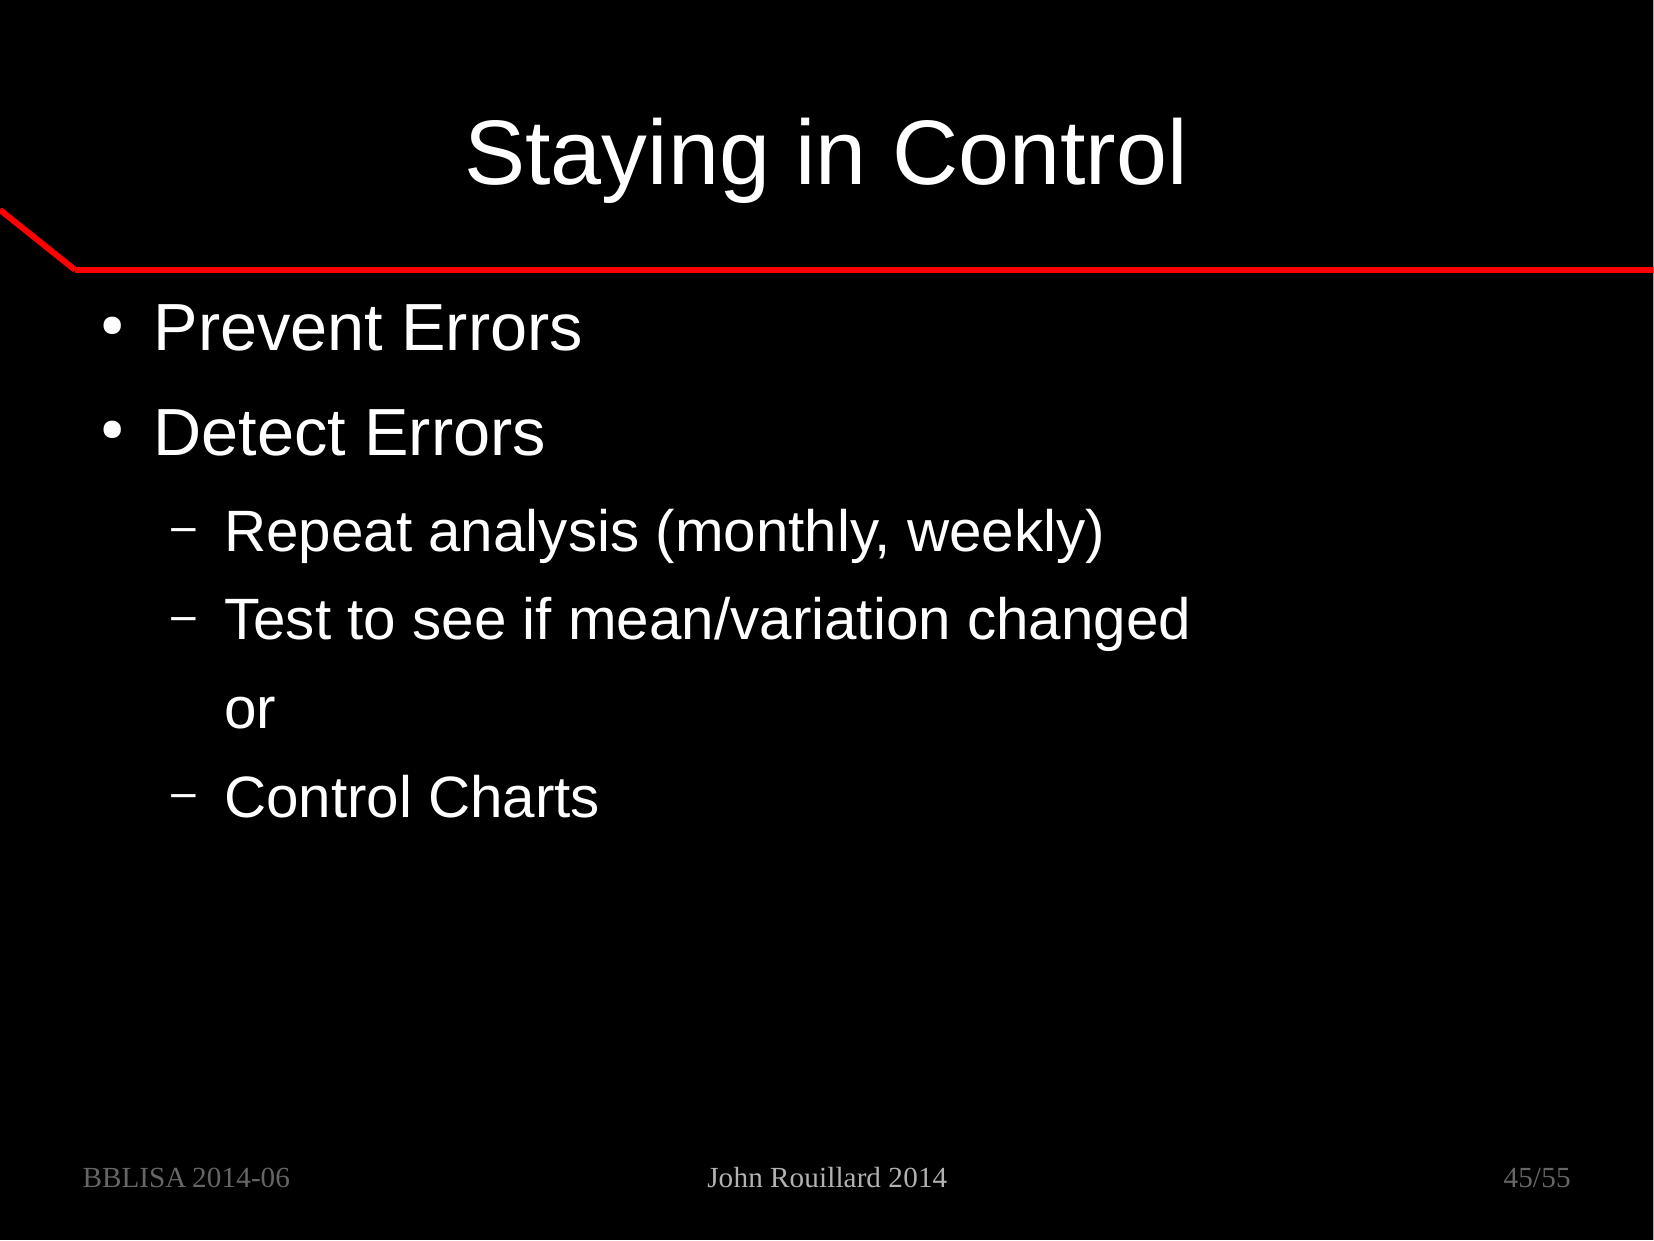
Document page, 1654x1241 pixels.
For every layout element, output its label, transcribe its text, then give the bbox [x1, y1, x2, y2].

title Staying in Control [82, 49, 1571, 257]
list Prevent Errors Detect Errors Repeat analysis (monthly, weekly) Test to see if mean/variation changed or Control Charts [82, 290, 1571, 1110]
